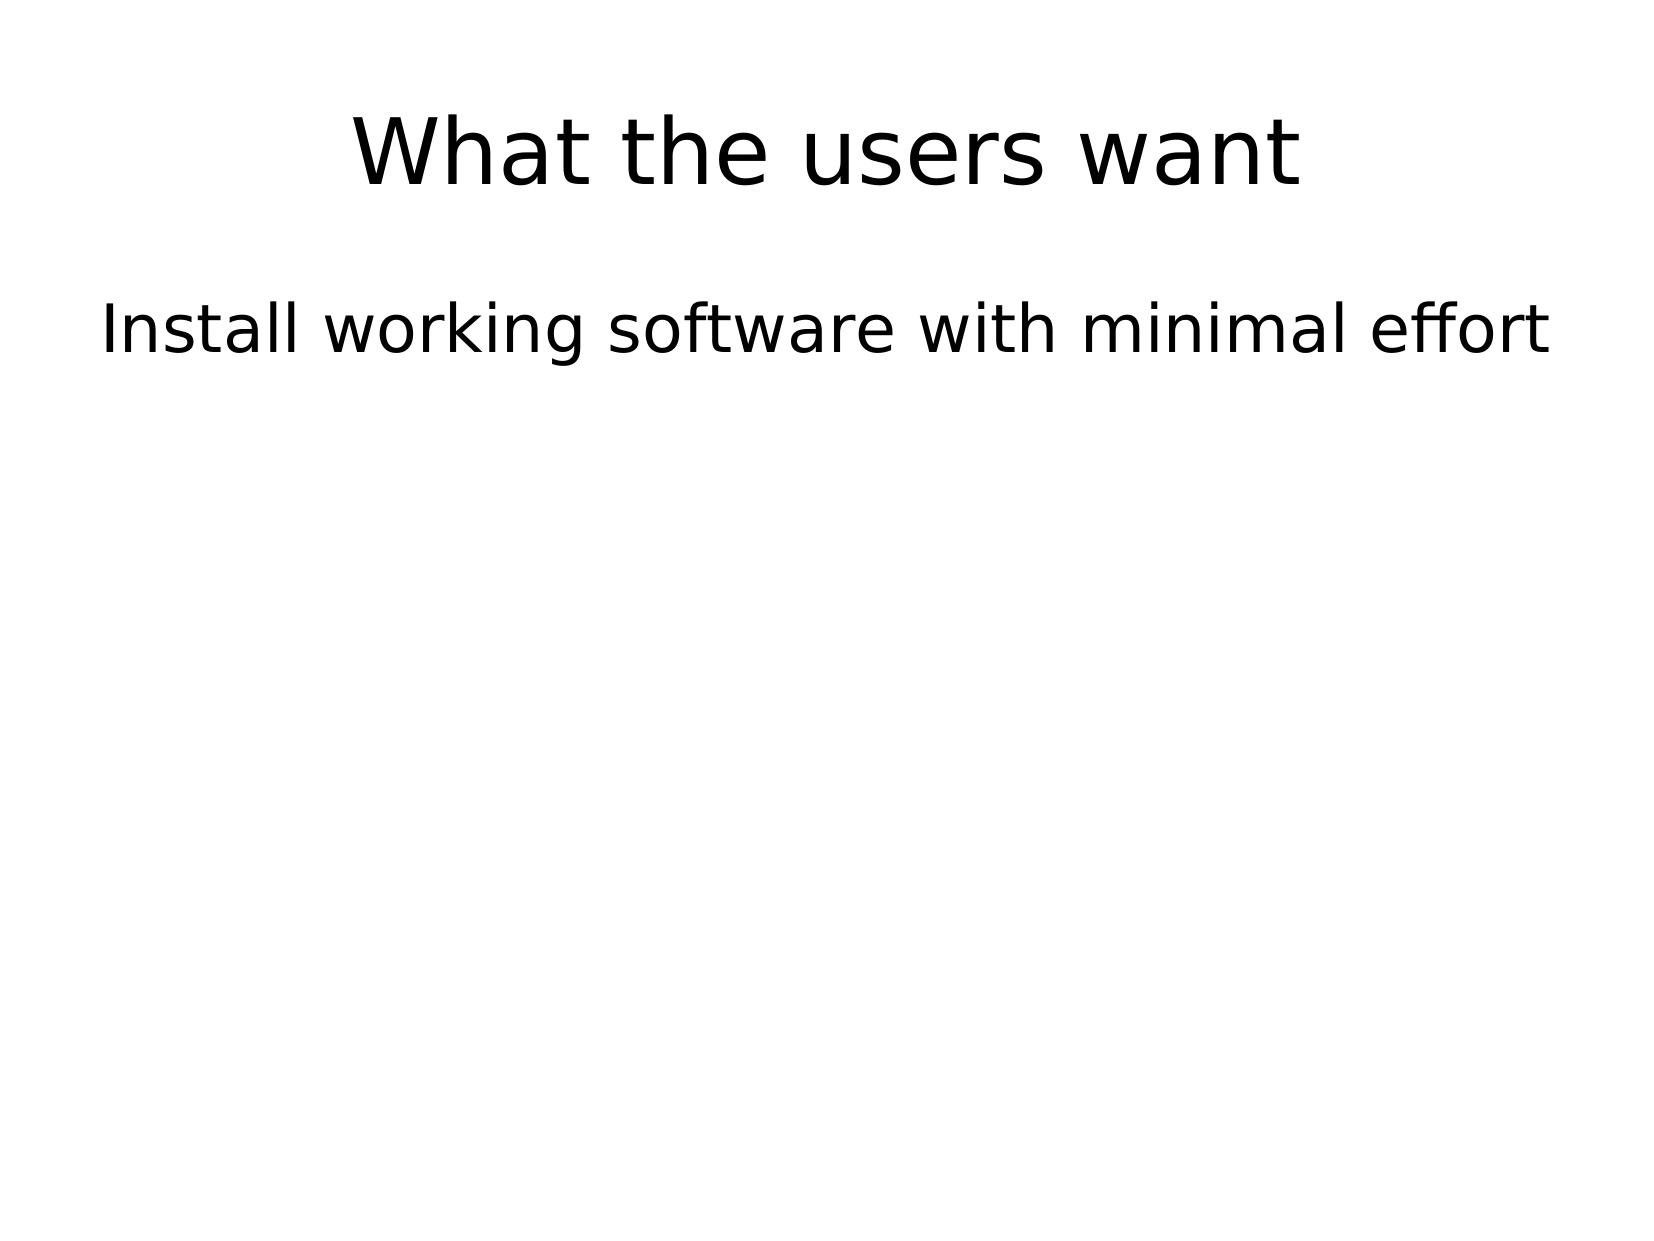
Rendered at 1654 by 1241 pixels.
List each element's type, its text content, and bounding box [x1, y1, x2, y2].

list Install working software with minimal effort [82, 290, 1571, 1094]
title What the users want [82, 56, 1571, 250]
